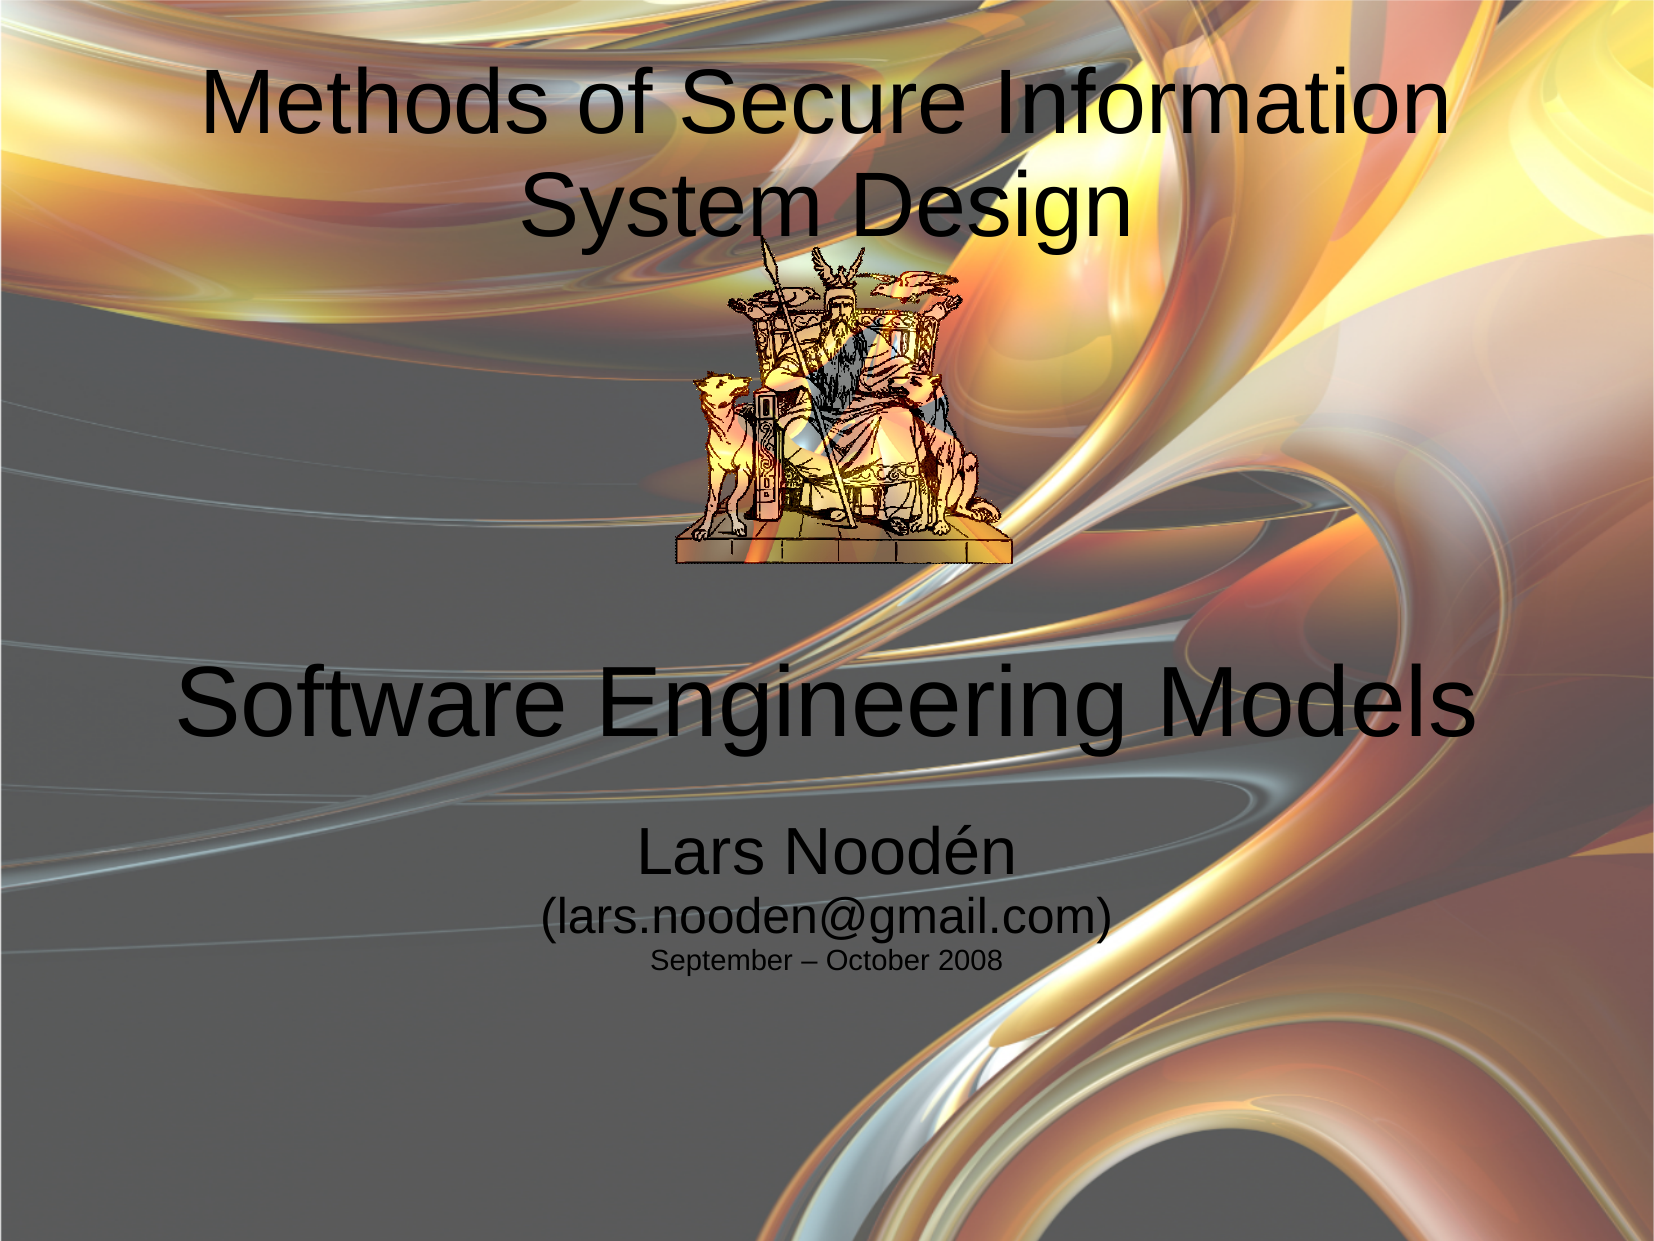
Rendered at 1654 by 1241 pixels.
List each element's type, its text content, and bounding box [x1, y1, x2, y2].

title Methods of Secure Information System Design [82, 39, 1571, 267]
subtitle Software Engineering Models Lars Noodén (lars.nooden@gmail.com) September – October 2008 [82, 290, 1571, 1109]
picture [675, 267, 1013, 290]
